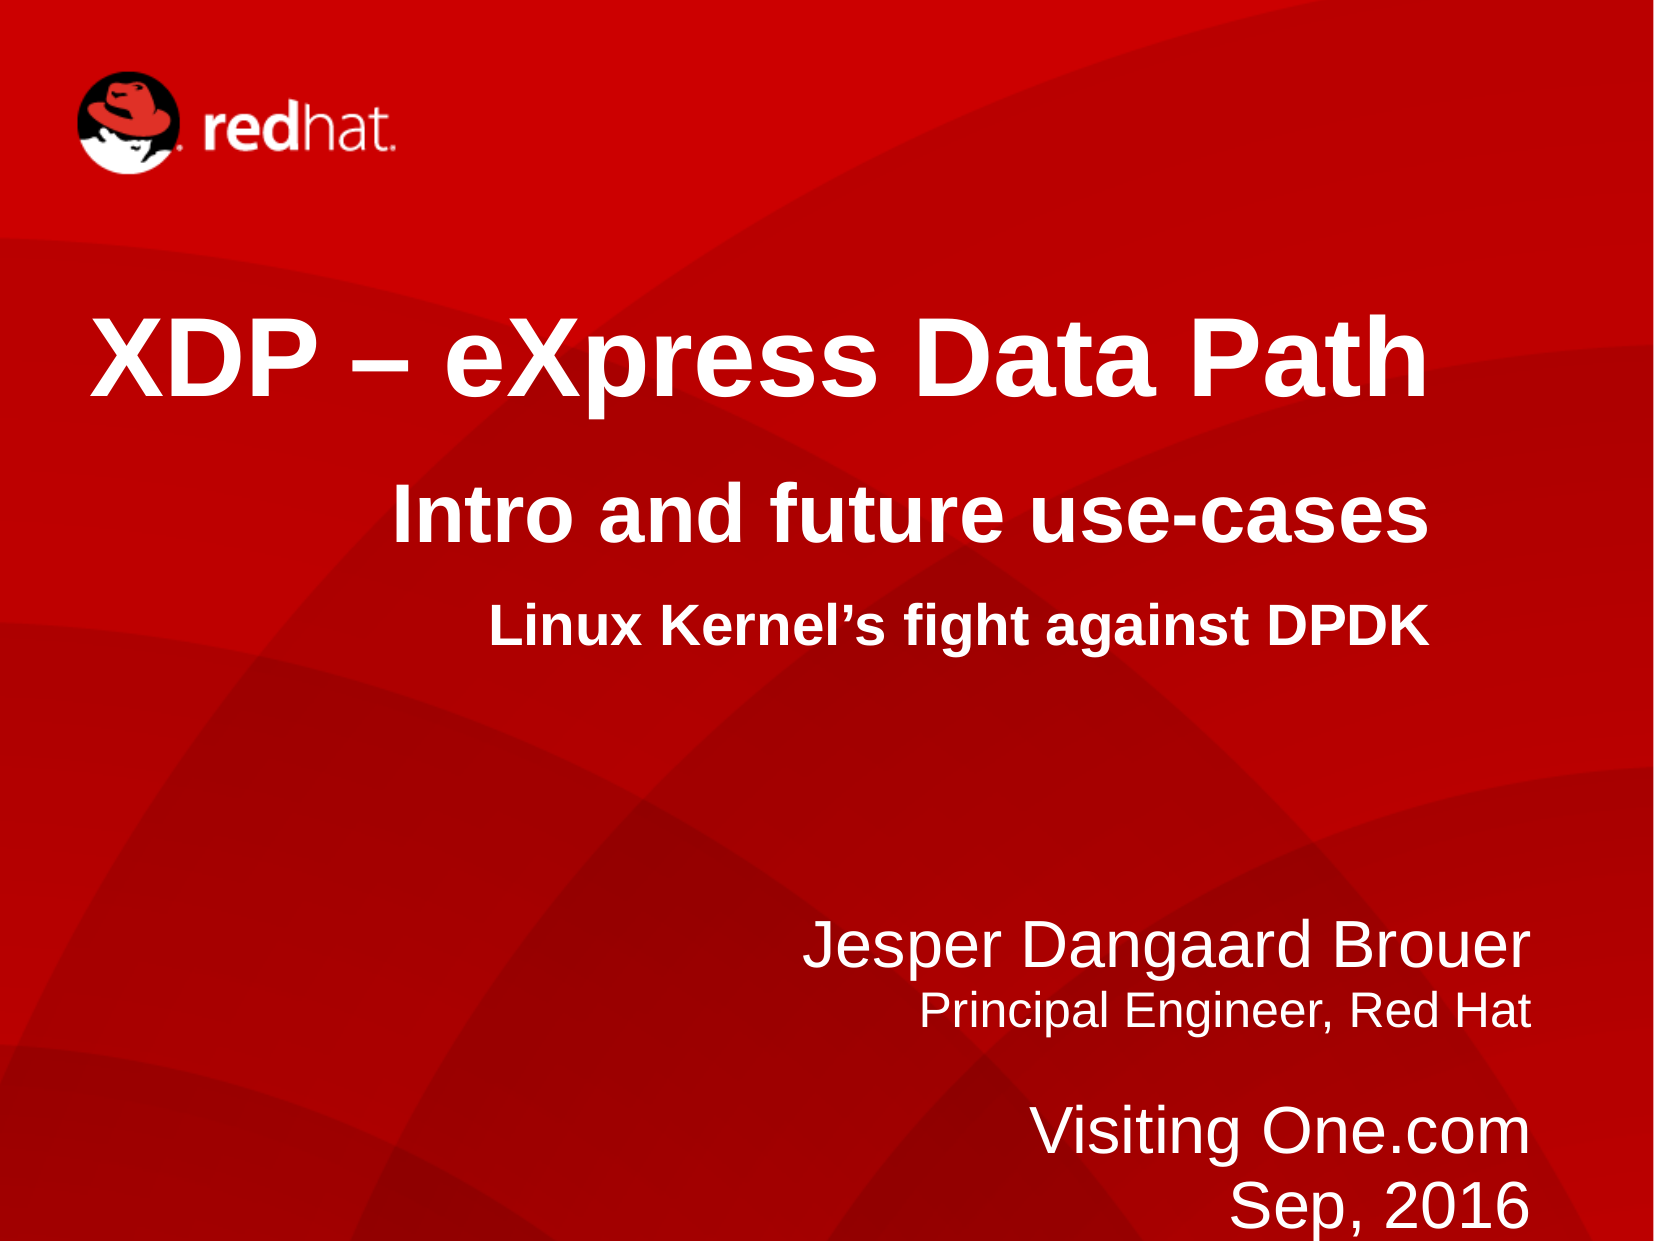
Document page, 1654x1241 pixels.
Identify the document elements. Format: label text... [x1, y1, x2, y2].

picture [1320, 1214, 1337, 1224]
picture [1504, 1214, 1522, 1224]
text_box XDP – eXpress Data Path Intro and future use-cases Linux Kernel’s fight against DPDK [75, 225, 1613, 751]
text_box Jesper Dangaard Brouer Principal Engineer, Red Hat Visiting One.com Sep, 2016 [787, 862, 1613, 1214]
picture [1429, 1214, 1448, 1224]
picture [0, 0, 1654, 1241]
